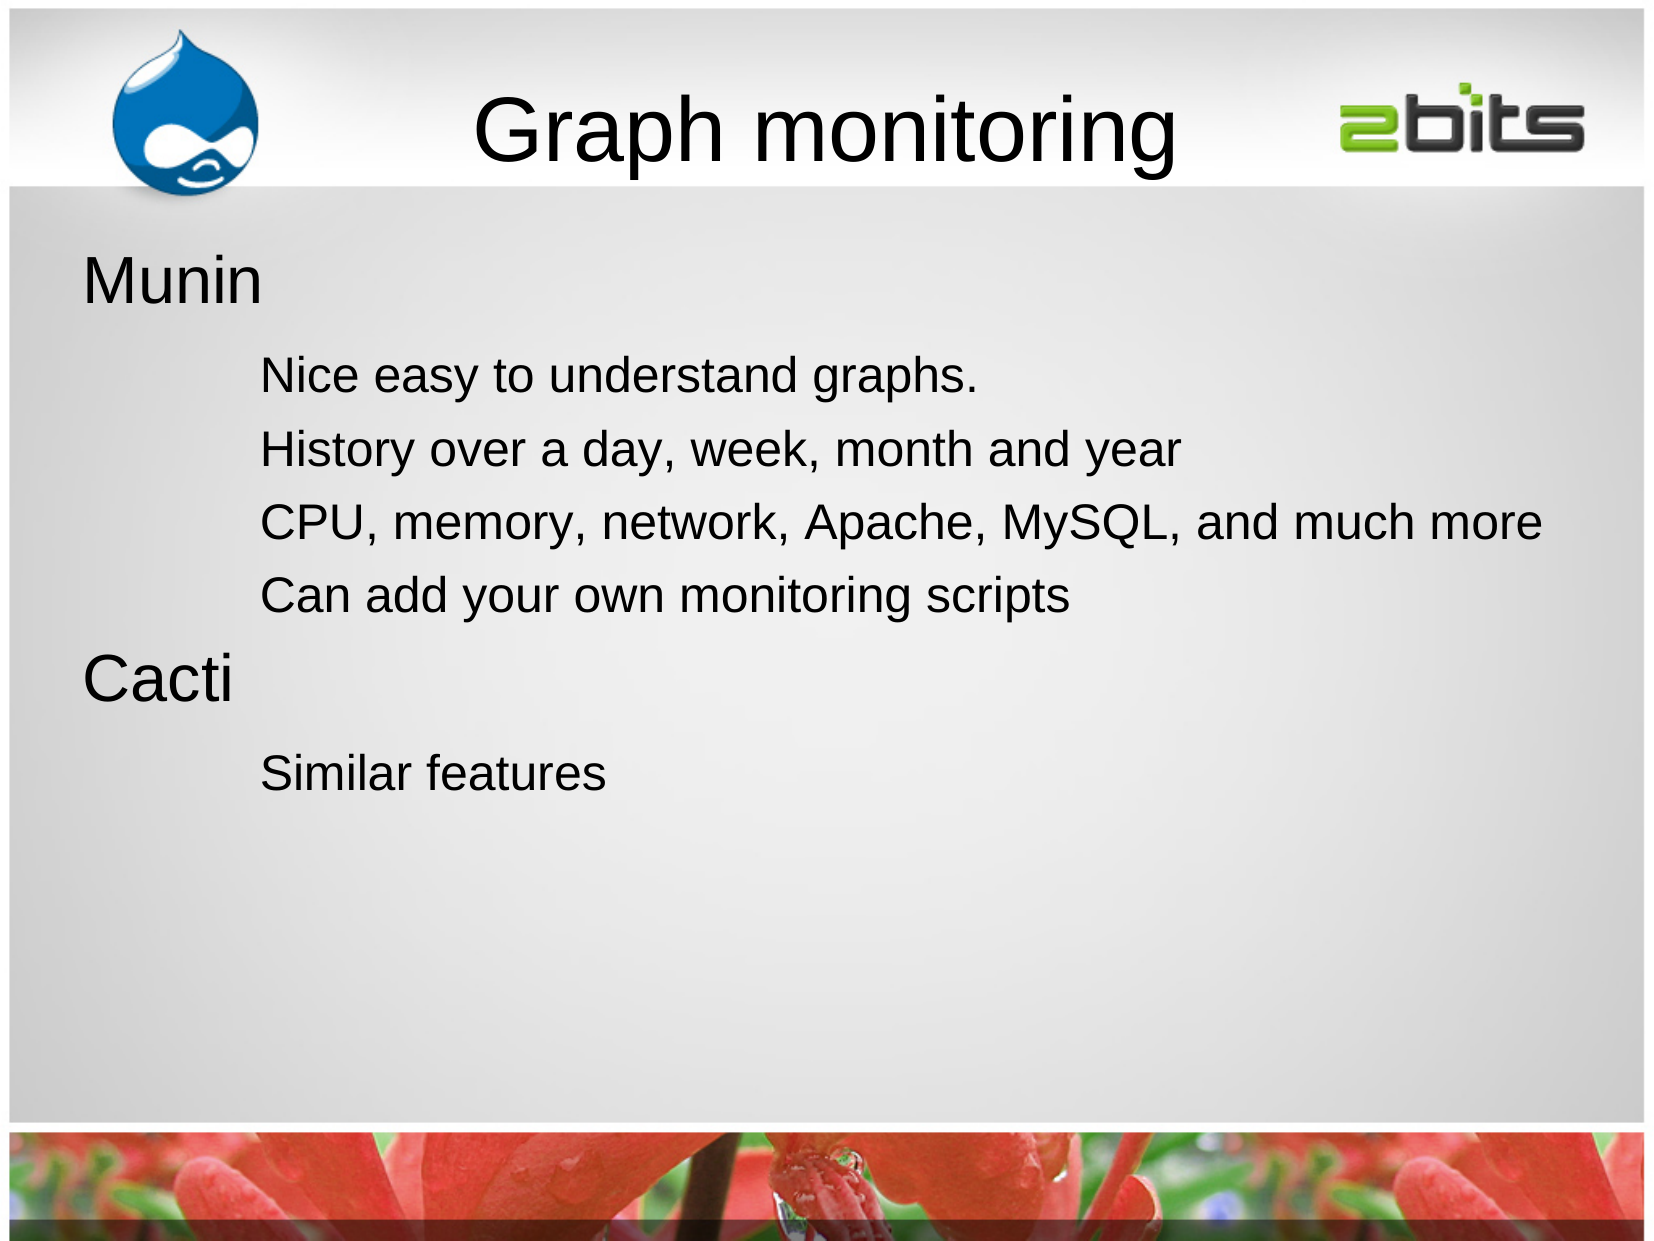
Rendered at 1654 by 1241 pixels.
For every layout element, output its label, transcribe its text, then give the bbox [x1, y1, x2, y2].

title Graph monitoring [82, 25, 1571, 233]
picture [0, 0, 1654, 1241]
list Munin Nice easy to understand graphs. History over a day, week, month and year CPU, memory, network, Apache, MySQL, and much more Can add your own monitoring scripts Cacti Similar features [82, 242, 1571, 1062]
